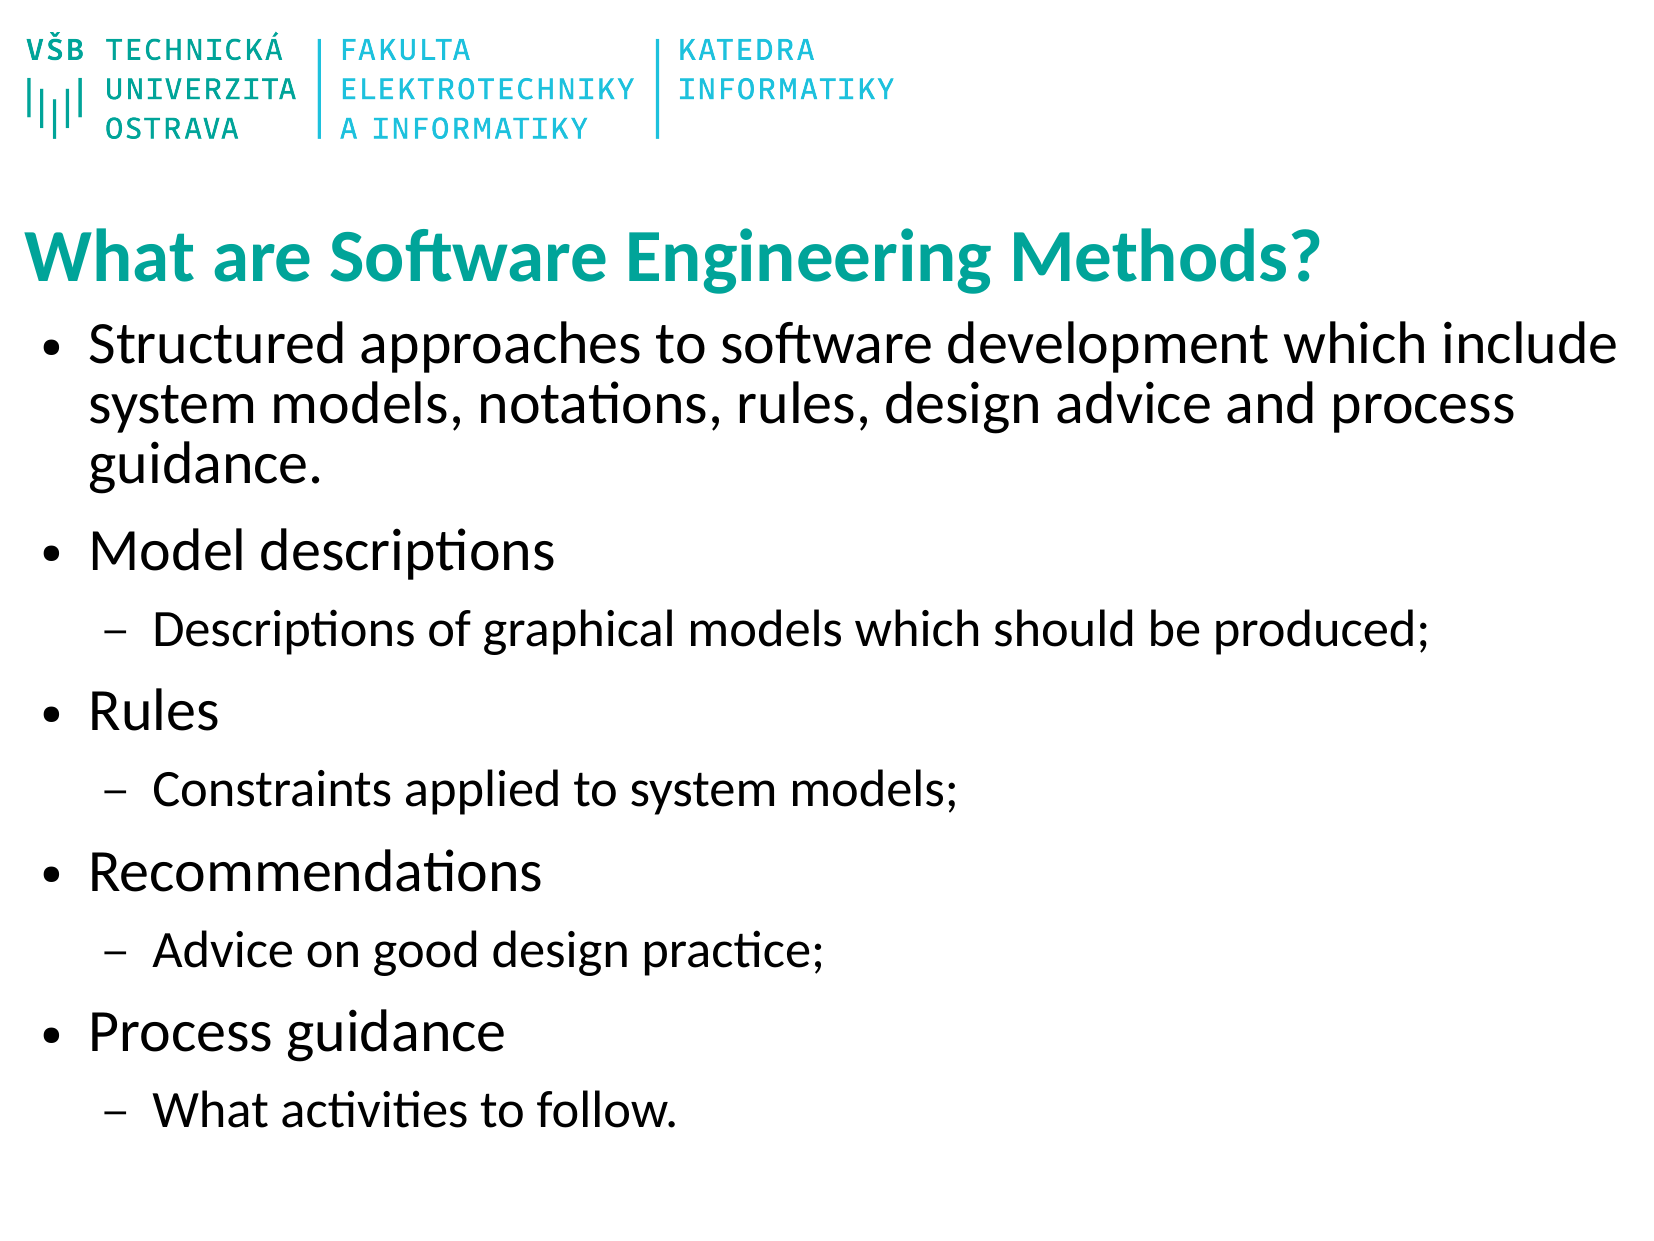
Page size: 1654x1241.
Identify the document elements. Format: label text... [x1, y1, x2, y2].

list Structured approaches to software development which include system models, notations, rules, design advice and process guidance. Model descriptions Descriptions of graphical models which should be produced; Rules Constraints applied to system models; Recommendations Advice on good design practice; Process guidance What activities to follow. [24, 318, 1629, 1146]
title What are Software Engineering Methods? [24, 169, 1629, 301]
picture [26, 31, 894, 139]
